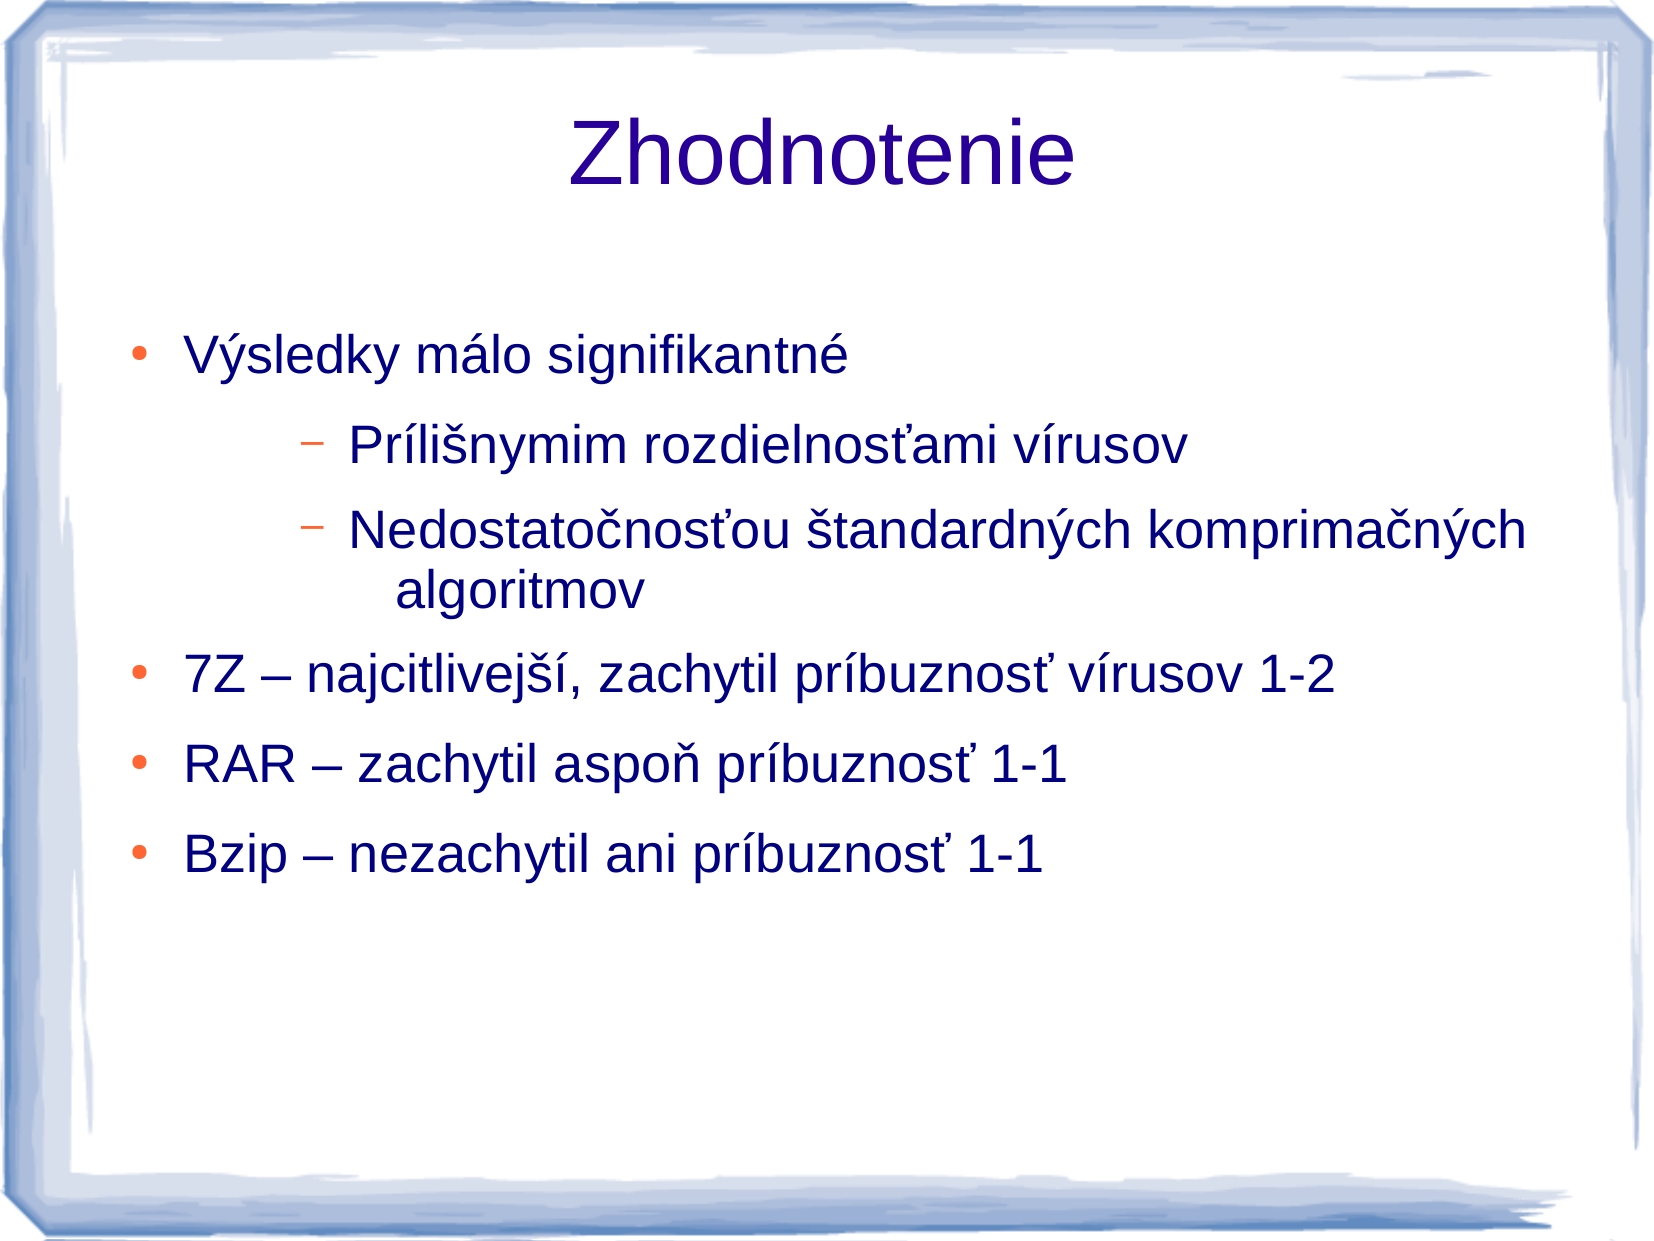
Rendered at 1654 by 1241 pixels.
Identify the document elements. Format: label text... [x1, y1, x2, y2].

picture [0, 0, 1654, 1241]
title Zhodnotenie [82, 56, 1571, 250]
list Výsledky málo signifikantné Prílišnymim rozdielnosťami vírusov Nedostatočnosťou štandardných komprimačných algoritmov 7Z – najcitlivejší, zachytil príbuznosť vírusov 1-2 RAR – zachytil aspoň príbuznosť 1-1 Bzip – nezachytil ani príbuznosť 1-1 [112, 324, 1565, 990]
